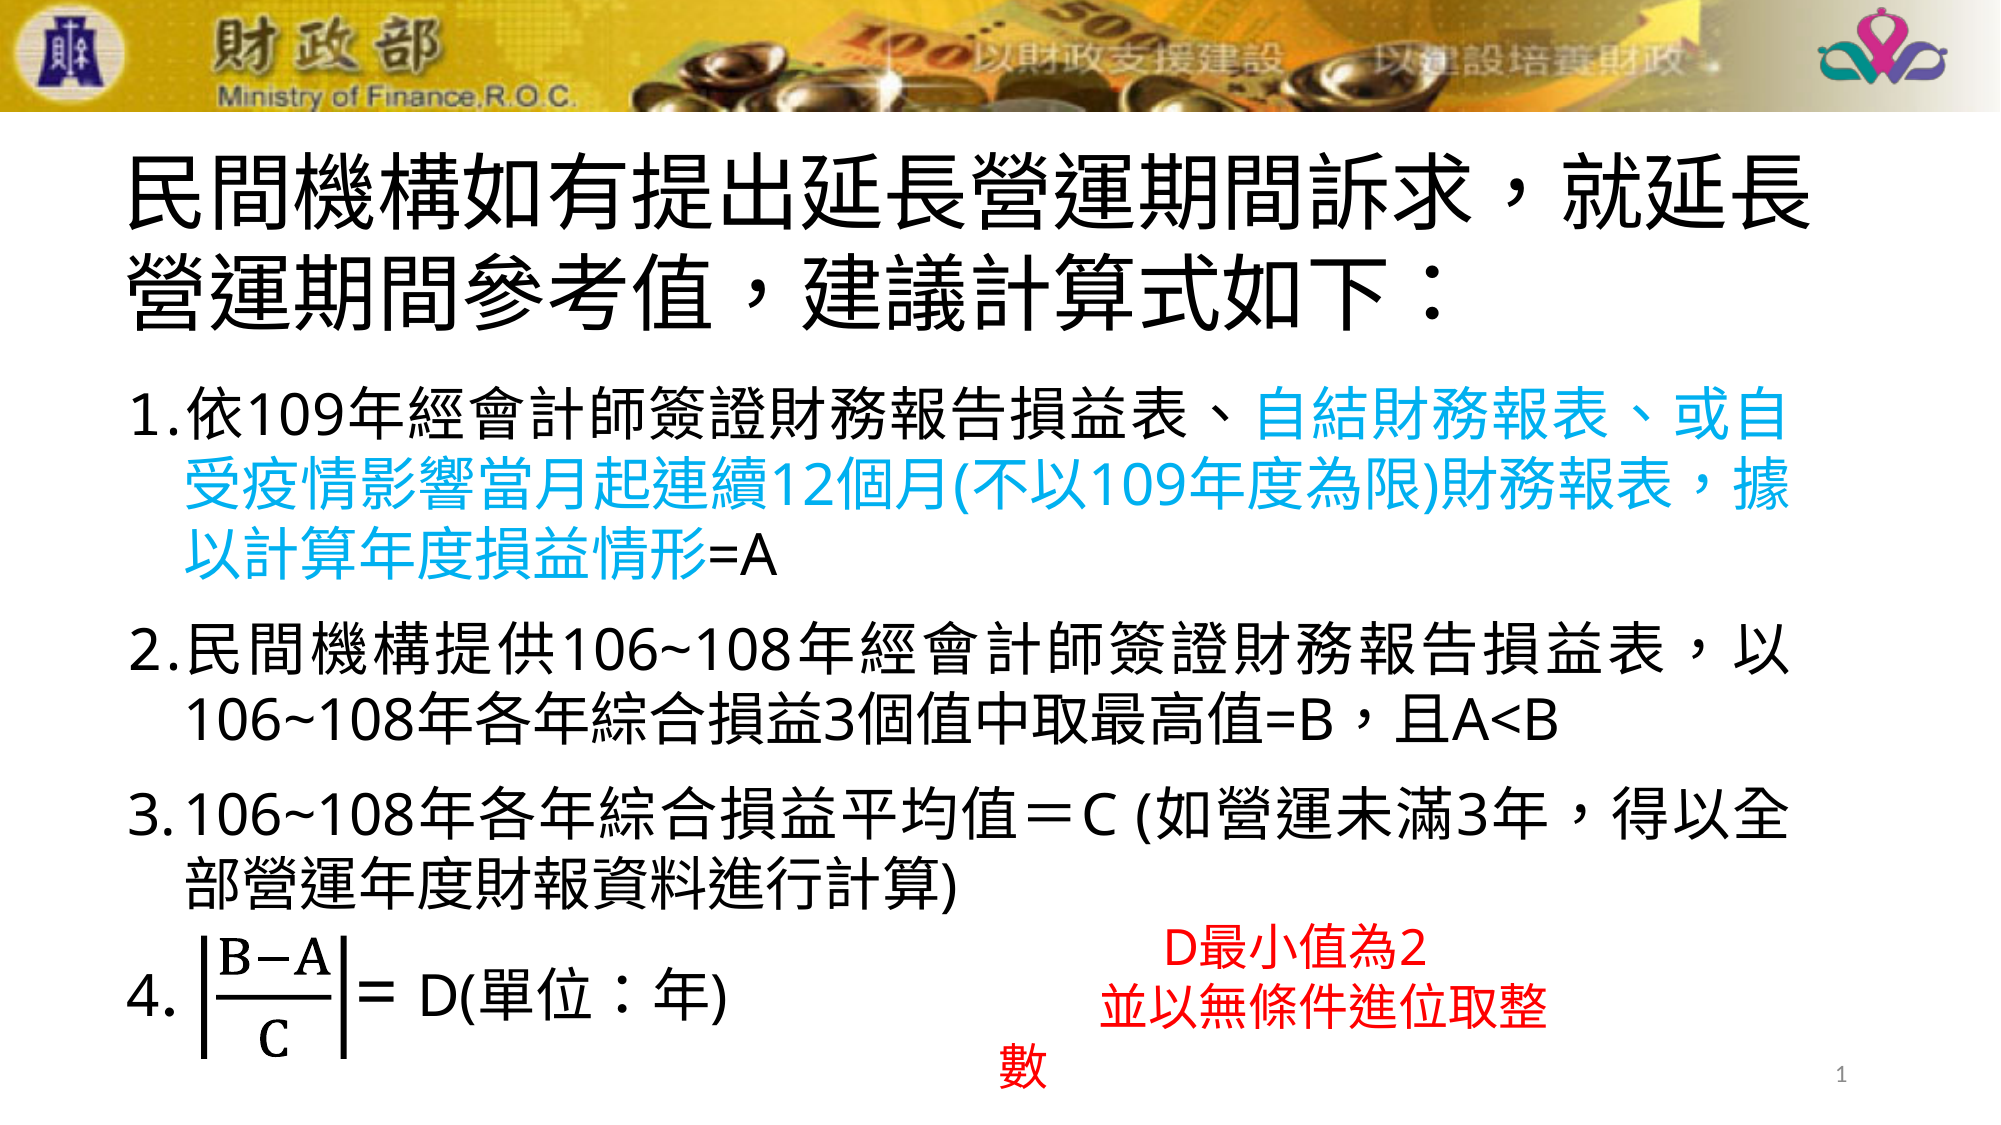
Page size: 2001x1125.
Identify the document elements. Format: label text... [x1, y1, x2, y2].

text_box 依109年經會計師簽證財務報告損益表、自結財務報表、或自受疫情影響當月起連續12個月(不以109年度為限)財務報表，據以計算年度損益情形=A 民間機構提供106~108年經會計師簽證財務報告損益表，以106~108年各年綜合損益3個值中取最高值=B，且A<B 106~108年各年綜合損益平均值＝C (如營運未滿3年，得以全部營運年度財報資料進行計算) 4. D(單位：年) [112, 369, 1806, 1040]
picture [177, 917, 456, 1081]
slide_number <編號> [1412, 1042, 1863, 1103]
text_box D最小值為2 並以無條件進位取整數 [983, 907, 1607, 1103]
title 民間機構如有提出延長營運期間訴求，就延長營運期間參考值，建議計算式如下： [109, 131, 1863, 350]
picture [0, 0, 2000, 112]
